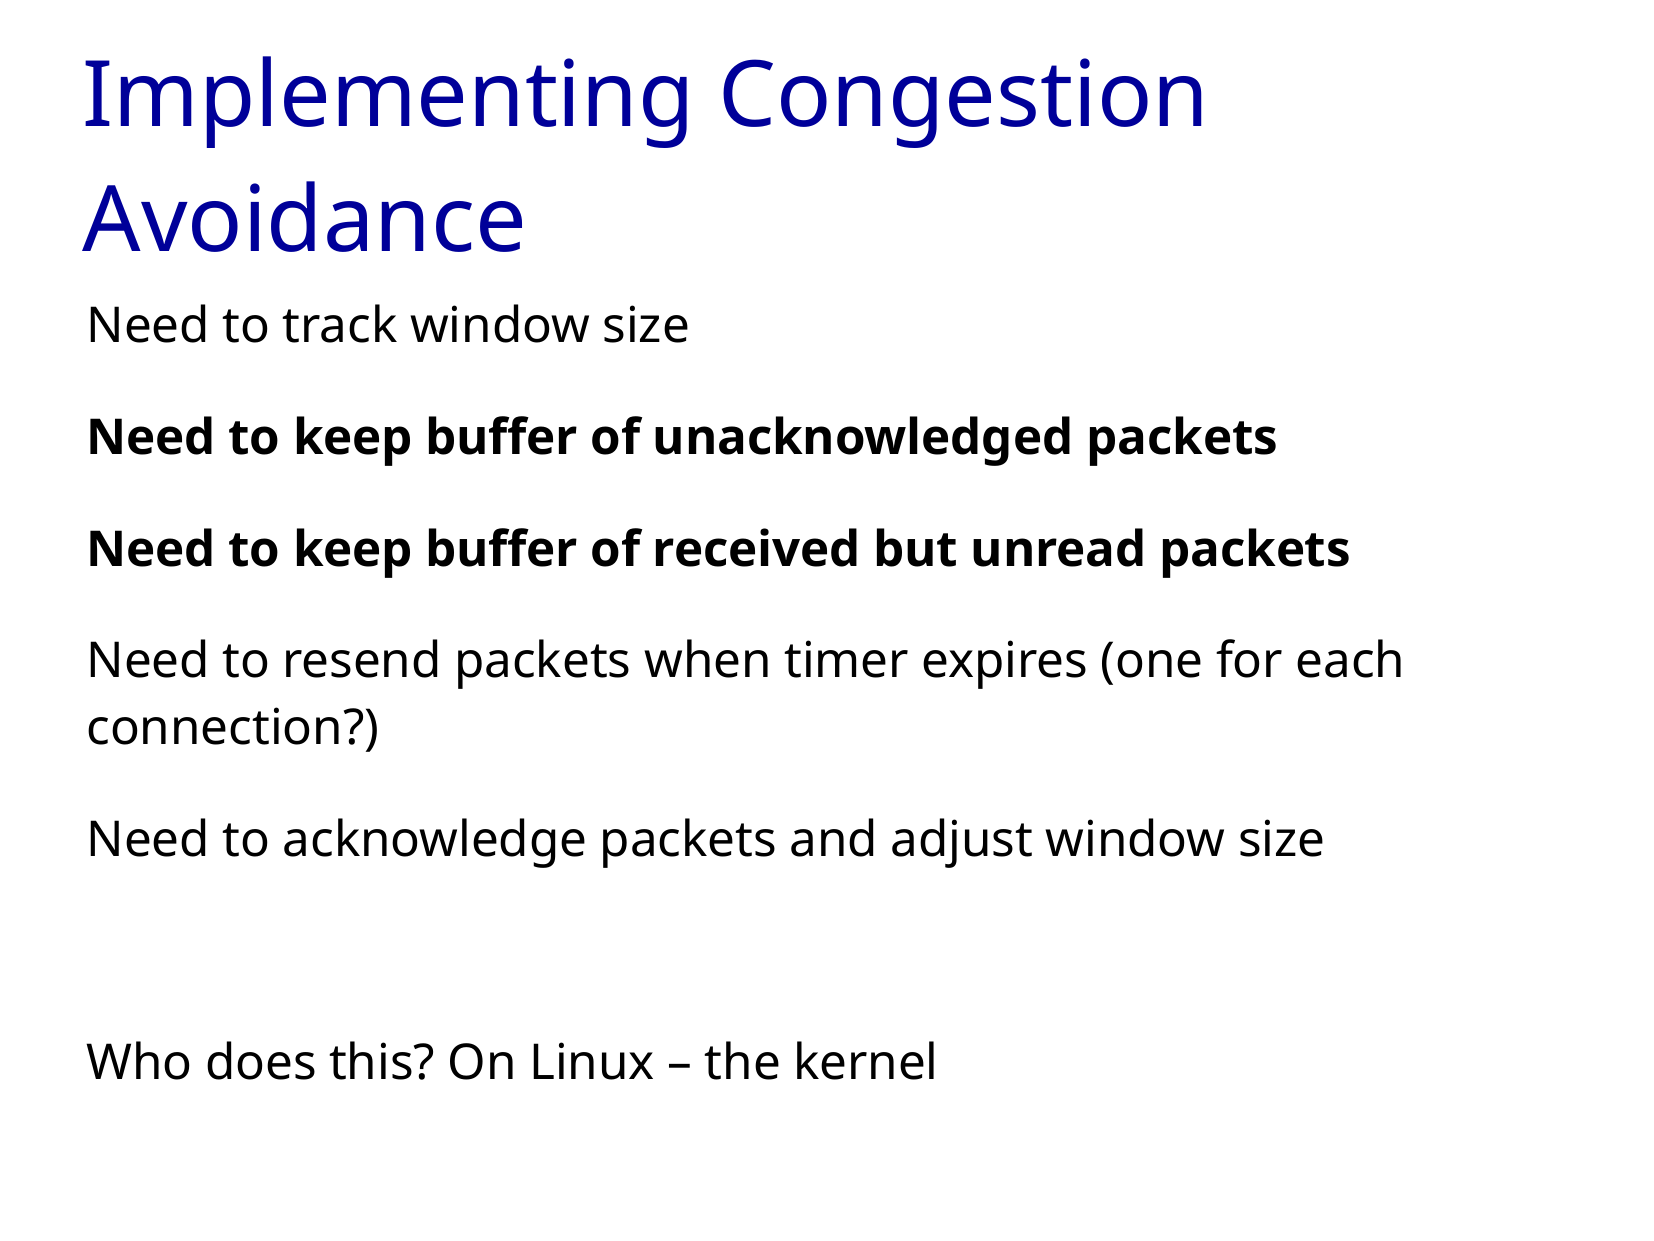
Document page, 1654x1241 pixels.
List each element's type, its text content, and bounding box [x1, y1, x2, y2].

list Need to track window size Need to keep buffer of unacknowledged packets Need to keep buffer of received but unread packets Need to resend packets when timer expires (one for each connection?) Need to acknowledge packets and adjust window size Who does this? On Linux – the kernel [60, 290, 1571, 1096]
title Implementing Congestion Avoidance [82, 49, 1571, 257]
